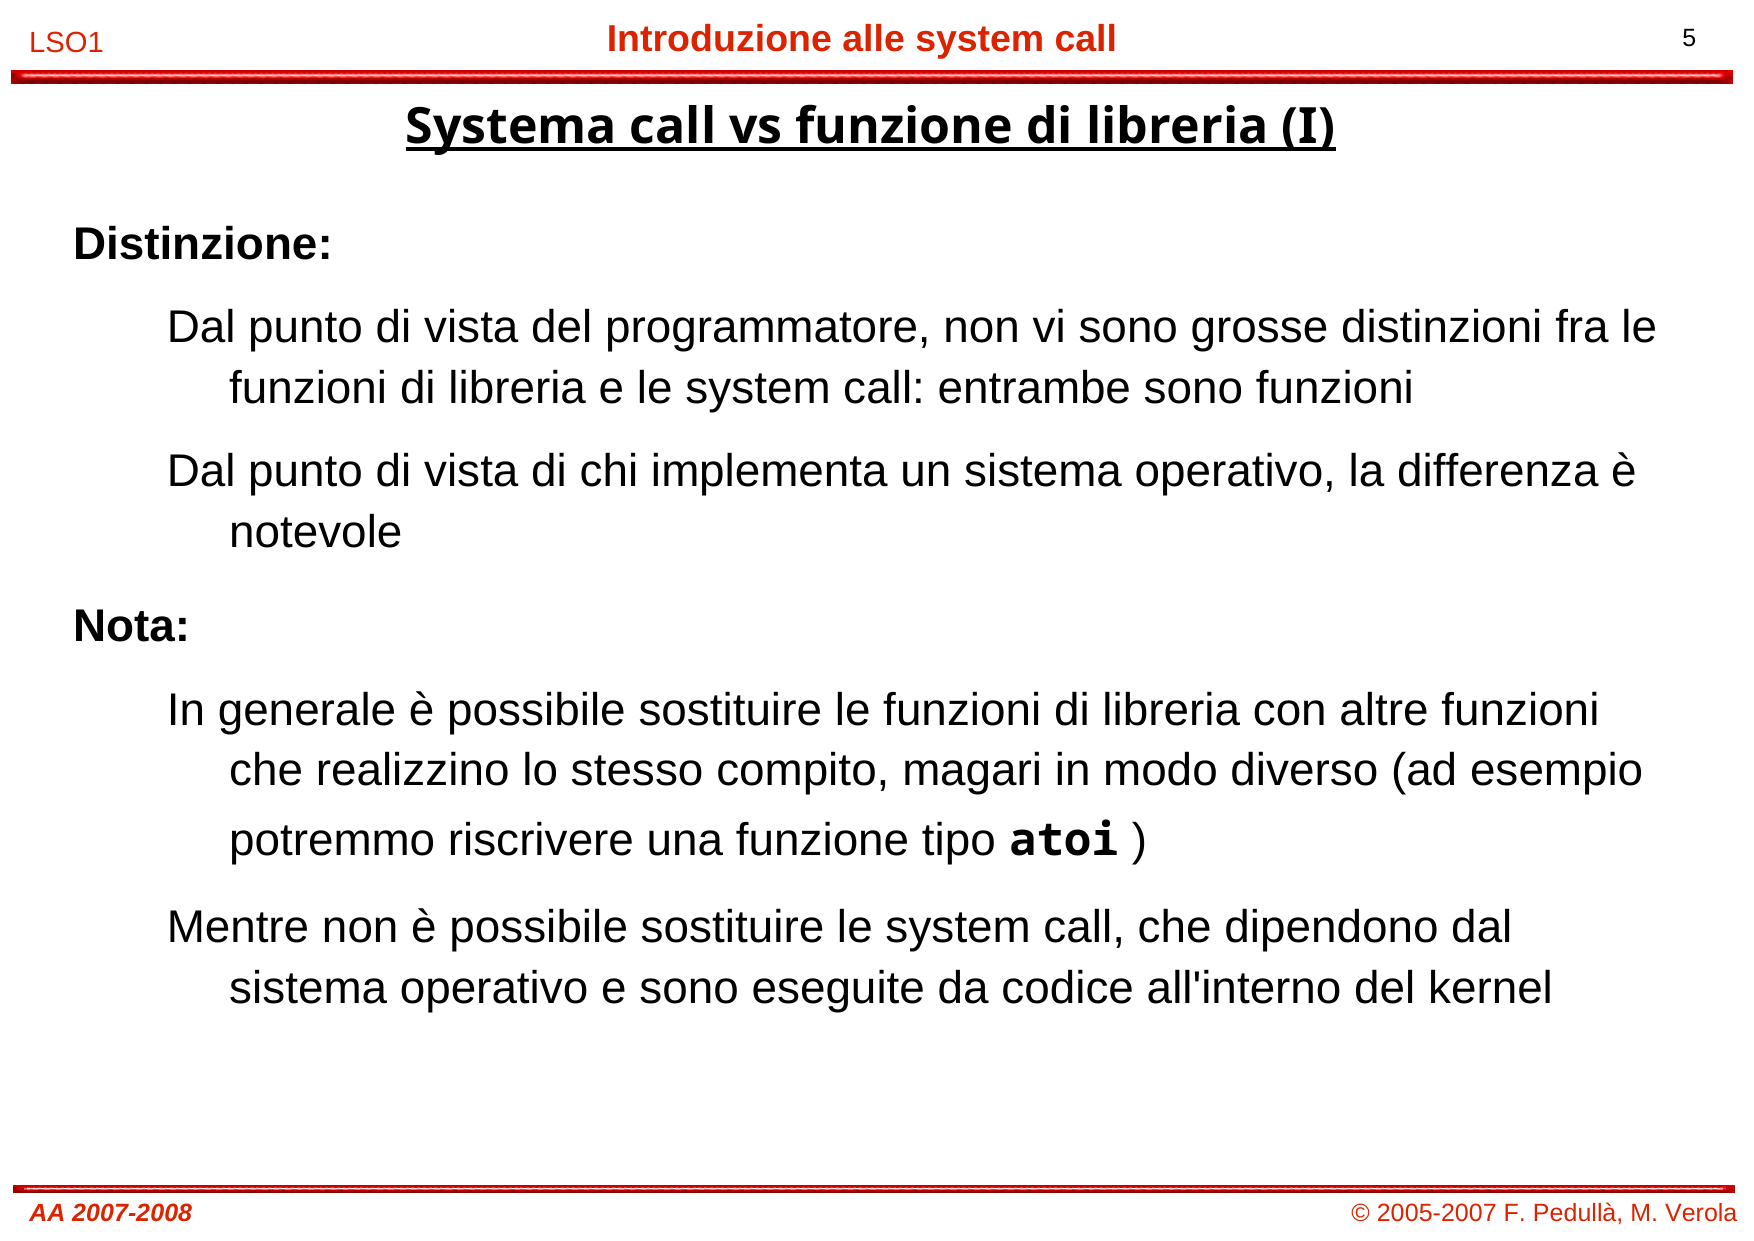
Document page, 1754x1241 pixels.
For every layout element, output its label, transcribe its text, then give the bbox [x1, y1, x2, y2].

list Distinzione: Dal punto di vista del programmatore, non vi sono grosse distinzioni fra le funzioni di libreria e le system call: entrambe sono funzioni Dal punto di vista di chi implementa un sistema operativo, la differenza è notevole Nota: In generale è possibile sostituire le funzioni di libreria con altre funzioni che realizzino lo stesso compito, magari in modo diverso (ad esempio potremmo riscrivere una funzione tipo atoi ) Mentre non è possibile sostituire le system call, che dipendono dal sistema operativo e sono eseguite da codice all'interno del kernel [58, 206, 1696, 1057]
title Systema call vs funzione di libreria (I) [351, 78, 1391, 174]
picture [13, 1185, 1735, 1193]
picture [11, 70, 1733, 84]
